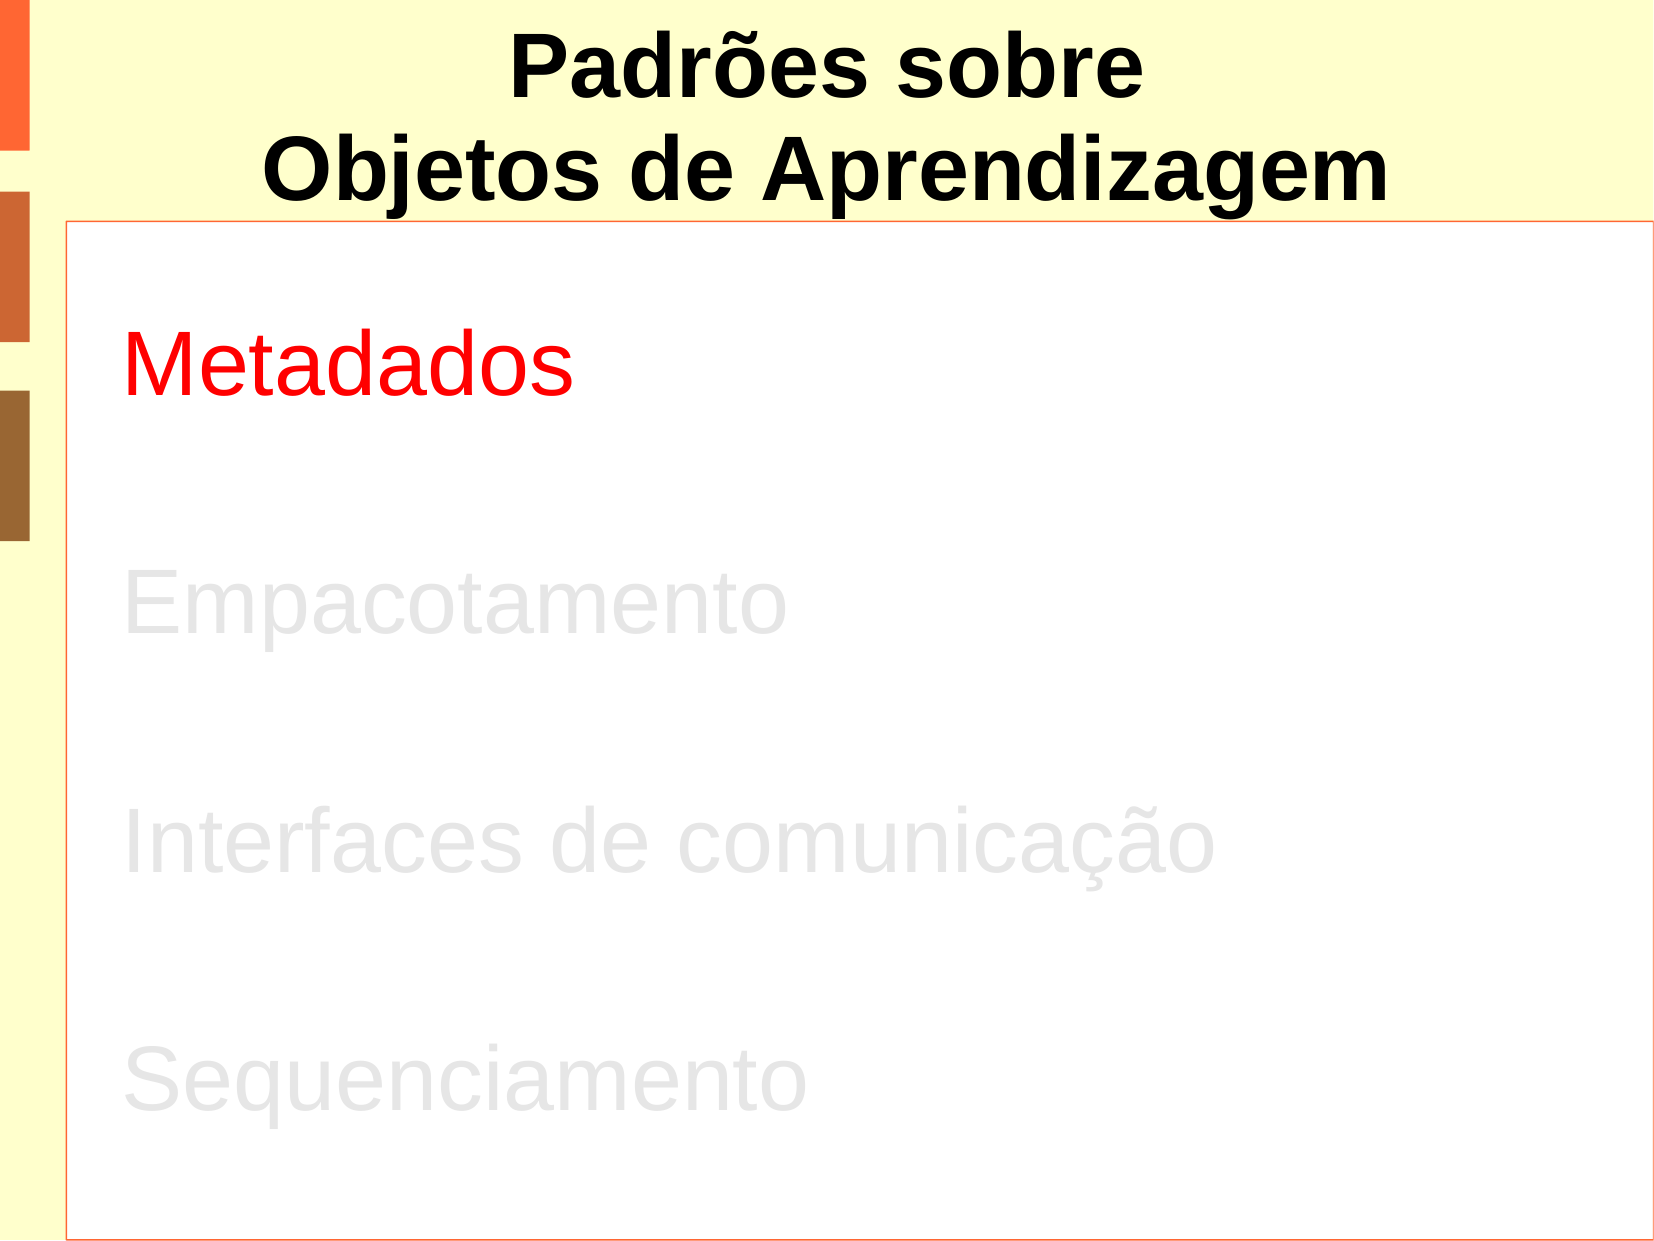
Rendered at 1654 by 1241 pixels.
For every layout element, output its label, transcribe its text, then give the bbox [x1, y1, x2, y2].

list Metadados Empacotamento Interfaces de comunicação Sequenciamento [121, 312, 1534, 1166]
title Padrões sobre Objetos de Aprendizagem [121, 14, 1534, 221]
